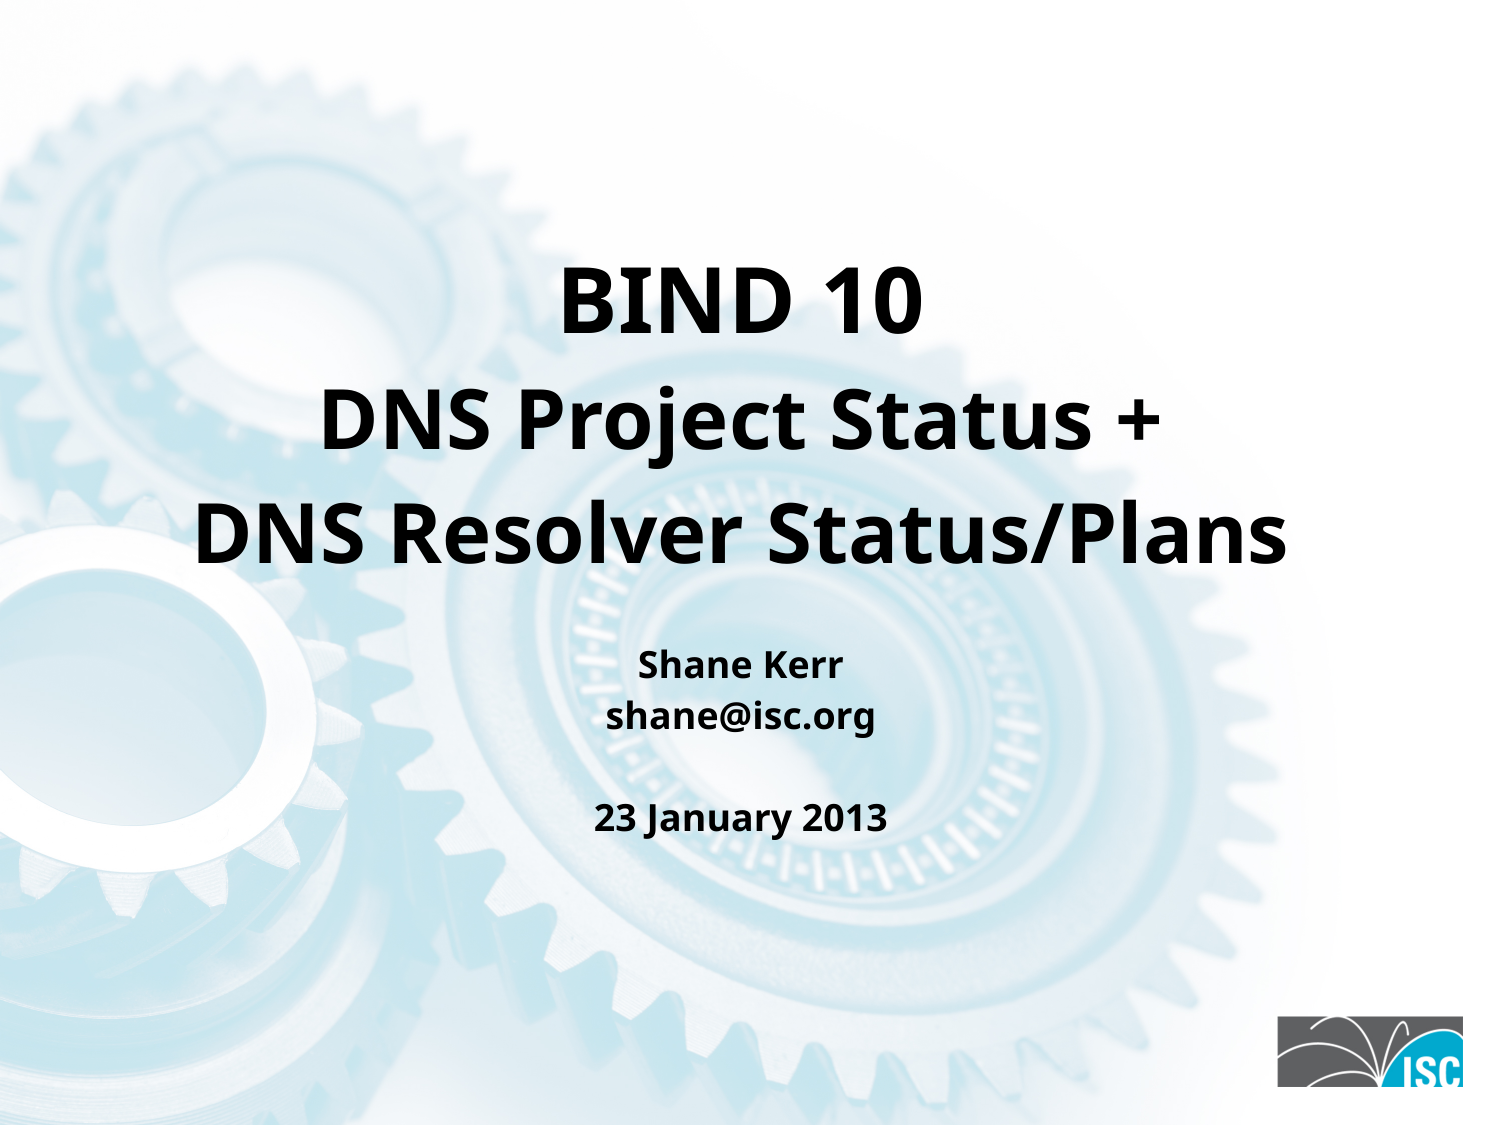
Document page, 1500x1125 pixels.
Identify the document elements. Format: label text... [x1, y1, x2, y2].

picture [0, 0, 1500, 1125]
title BIND 10 DNS Project Status + DNS Resolver Status/Plans Shane Kerr shane@isc.org 23 January 2013 [103, 268, 1379, 810]
